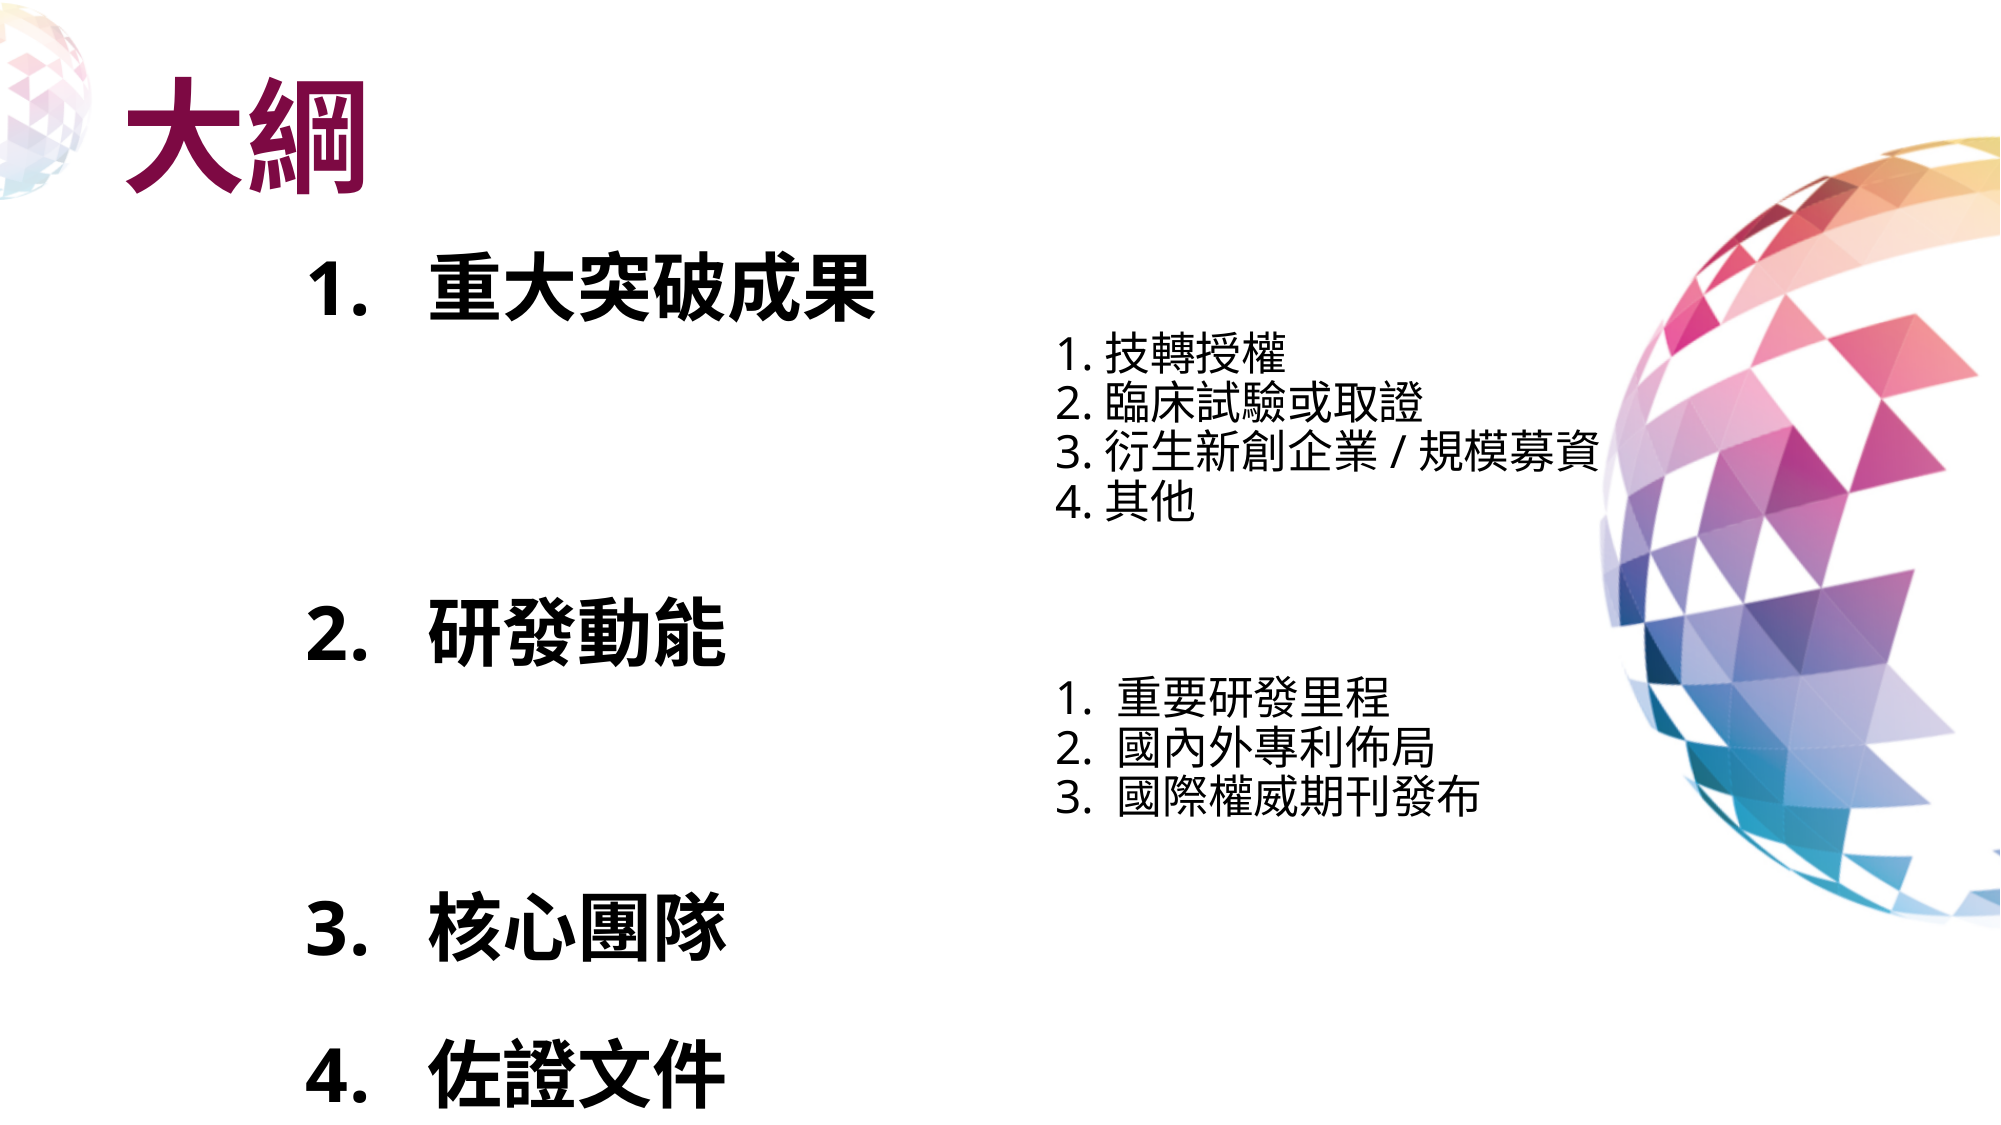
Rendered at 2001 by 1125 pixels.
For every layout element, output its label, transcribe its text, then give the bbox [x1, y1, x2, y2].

picture [0, 0, 2000, 1125]
text_box 重大突破成果 1.技轉授權 2.臨床試驗或取證 3.衍生新創企業/規模募資 4.其他 研發動能 1. 重要研發里程 2. 國內外專利佈局 3. 國際權威期刊發布 核心團隊 佐證文件 [290, 197, 1848, 1125]
text_box 大綱 [106, 77, 1832, 216]
